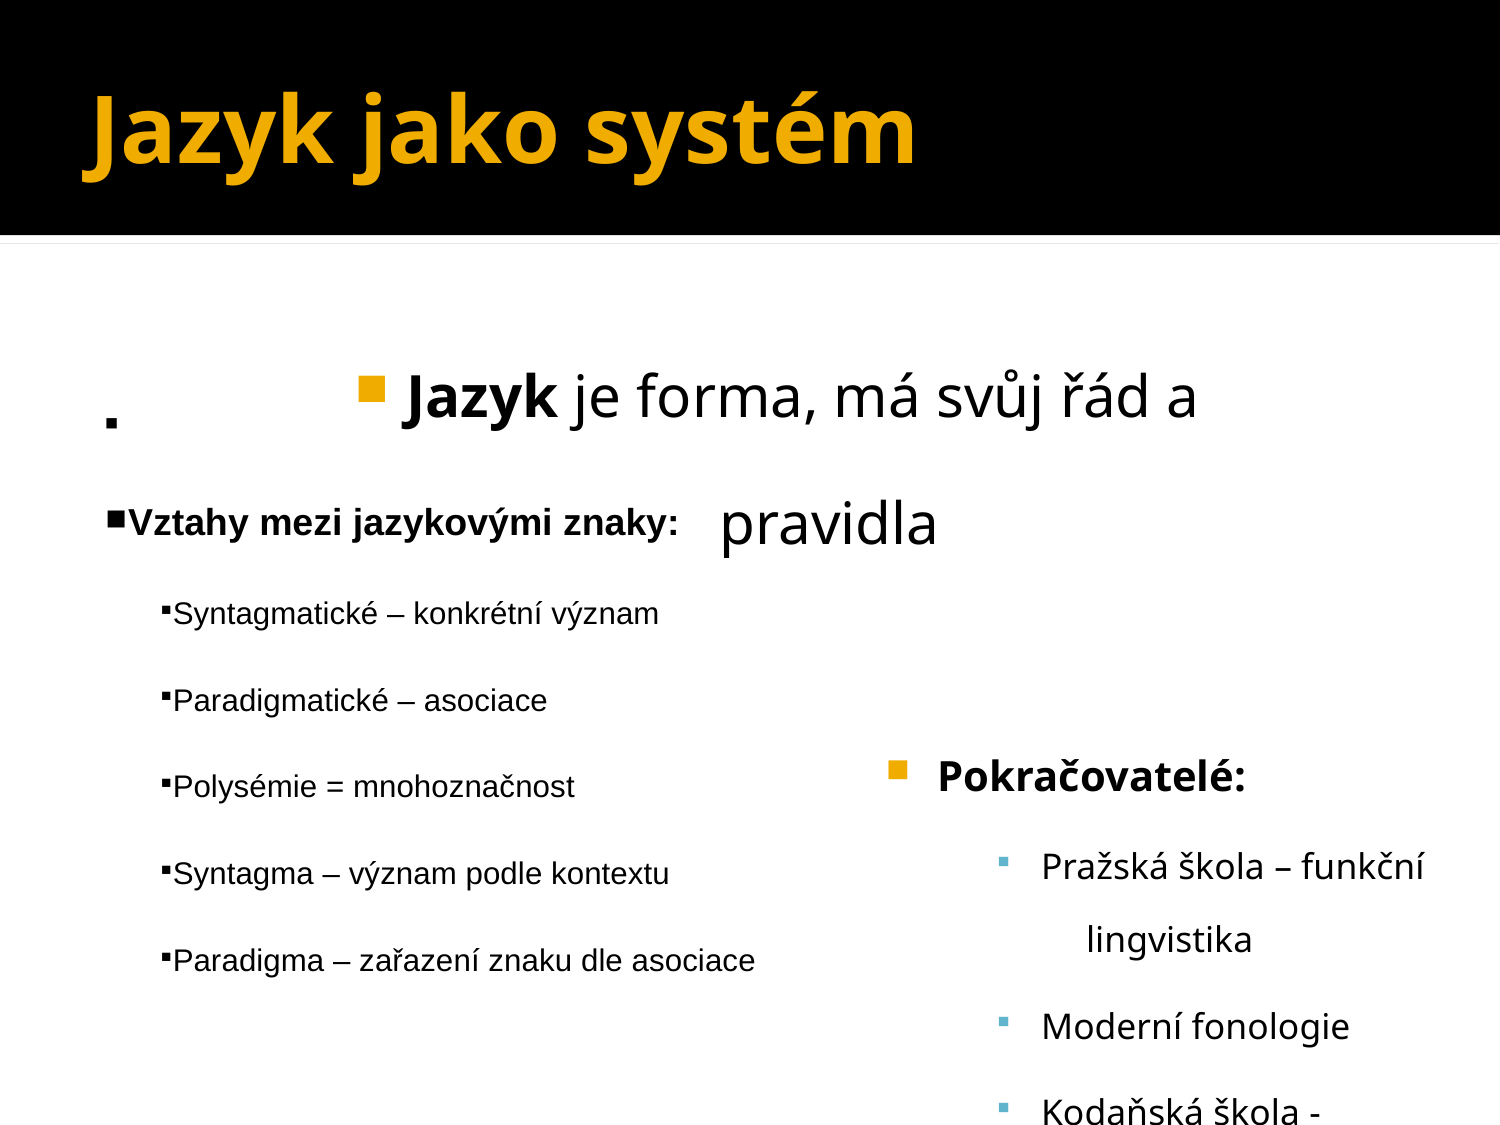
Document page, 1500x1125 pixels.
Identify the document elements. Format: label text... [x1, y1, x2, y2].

title Jazyk jako systém [75, 70, 1426, 185]
list Pokračovatelé: Pražská škola – funkční lingvistika Moderní fonologie Kodaňská škola - glosematika [837, 703, 1500, 1125]
list Jazyk je forma, má svůj řád a pravidla [210, 292, 1290, 380]
text_box Vztahy mezi jazykovými znaky: Syntagmatické – konkrétní význam Paradigmatické – asociace Polysémie = mnohoznačnost Syntagma – význam podle kontextu Paradigma – zařazení znaku dle asociace [70, 398, 879, 1079]
